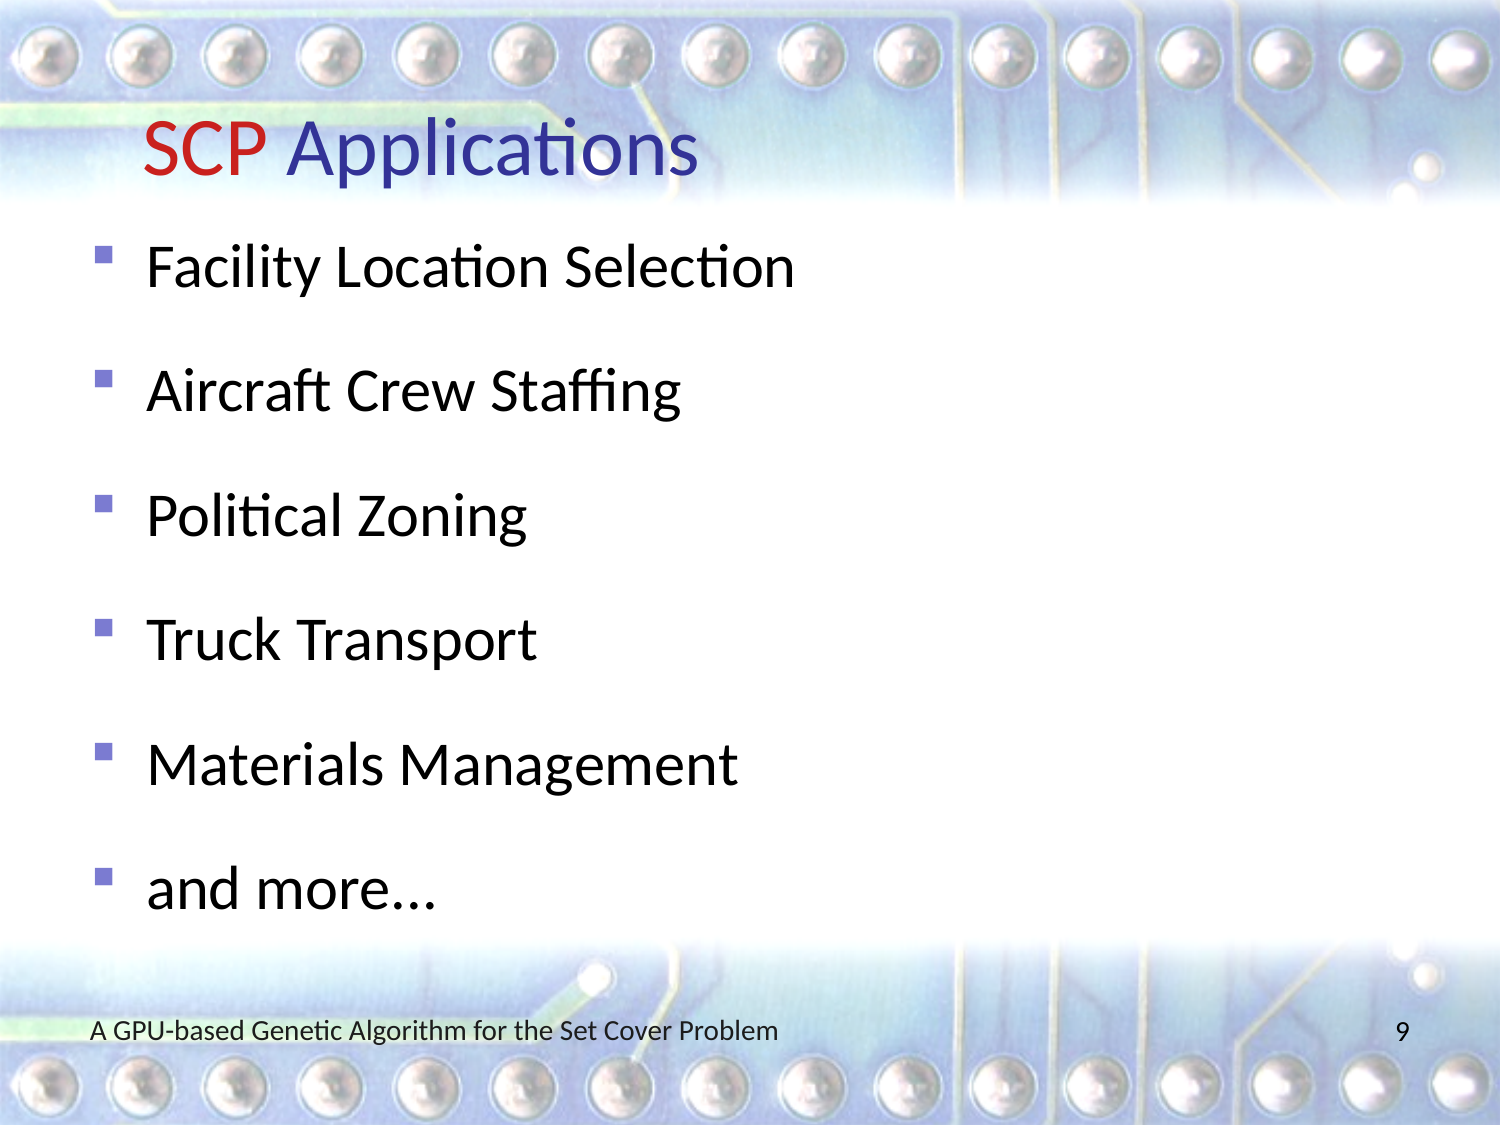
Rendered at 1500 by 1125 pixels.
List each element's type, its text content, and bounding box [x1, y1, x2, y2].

picture [0, 884, 1500, 1125]
list Facility Location Selection Aircraft Crew Staffing Political Zoning Truck Transport Materials Management and more... [75, 217, 1425, 953]
title SCP Applications [75, 89, 1425, 195]
picture [0, 0, 1500, 261]
slide_number A GPU-based Genetic Algorithm for the Set Cover Problem [74, 979, 1113, 1055]
